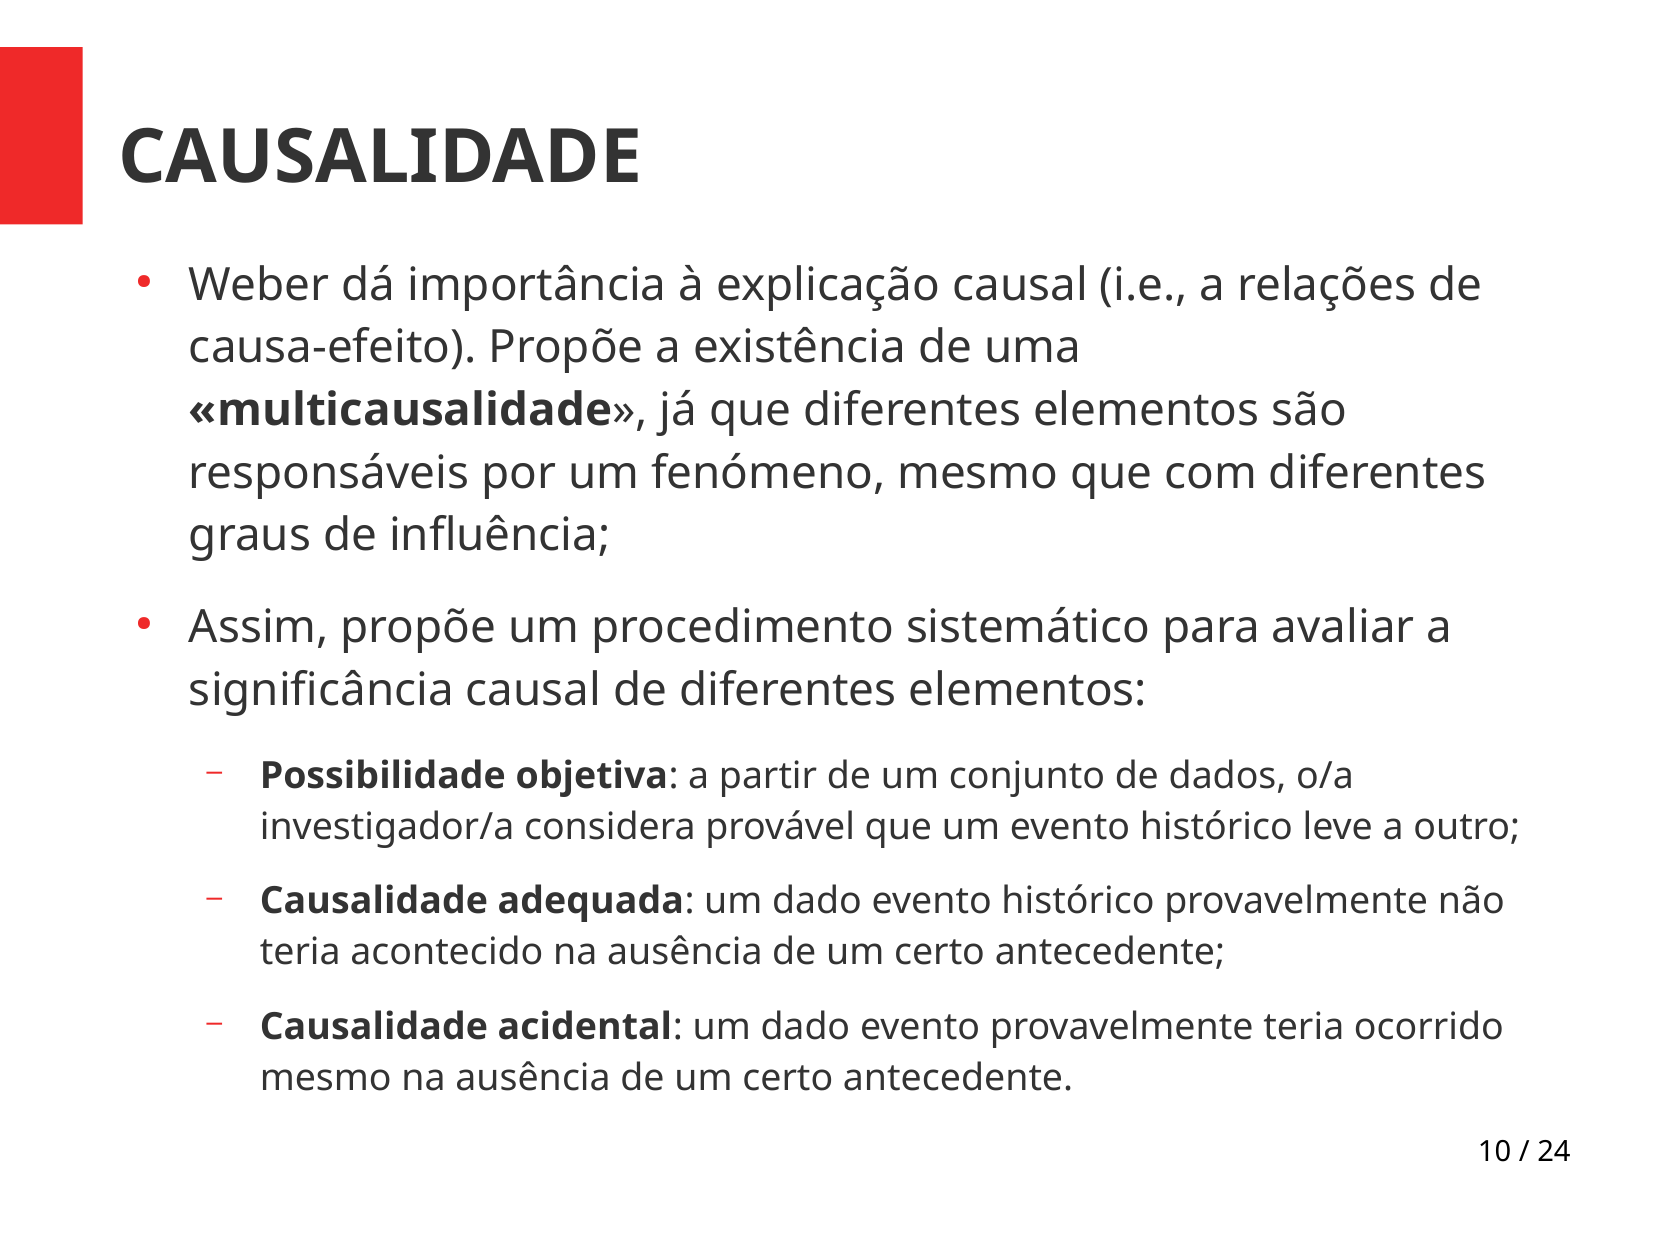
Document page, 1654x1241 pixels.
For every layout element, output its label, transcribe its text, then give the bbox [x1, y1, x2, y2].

title CAUSALIDADE [118, 45, 1571, 260]
list Weber dá importância à explicação causal (i.e., a relações de causa-efeito). Propõe a existência de uma «multicausalidade», já que diferentes elementos são responsáveis por um fenómeno, mesmo que com diferentes graus de influência; Assim, propõe um procedimento sistemático para avaliar a significância causal de diferentes elementos: Possibilidade objetiva: a partir de um conjunto de dados, o/a investigador/a considera provável que um evento histórico leve a outro; Causalidade adequada: um dado evento histórico provavelmente não teria acontecido na ausência de um certo antecedente; Causalidade acidental: um dado evento provavelmente teria ocorrido mesmo na ausência de um certo antecedente. [118, 260, 1536, 879]
